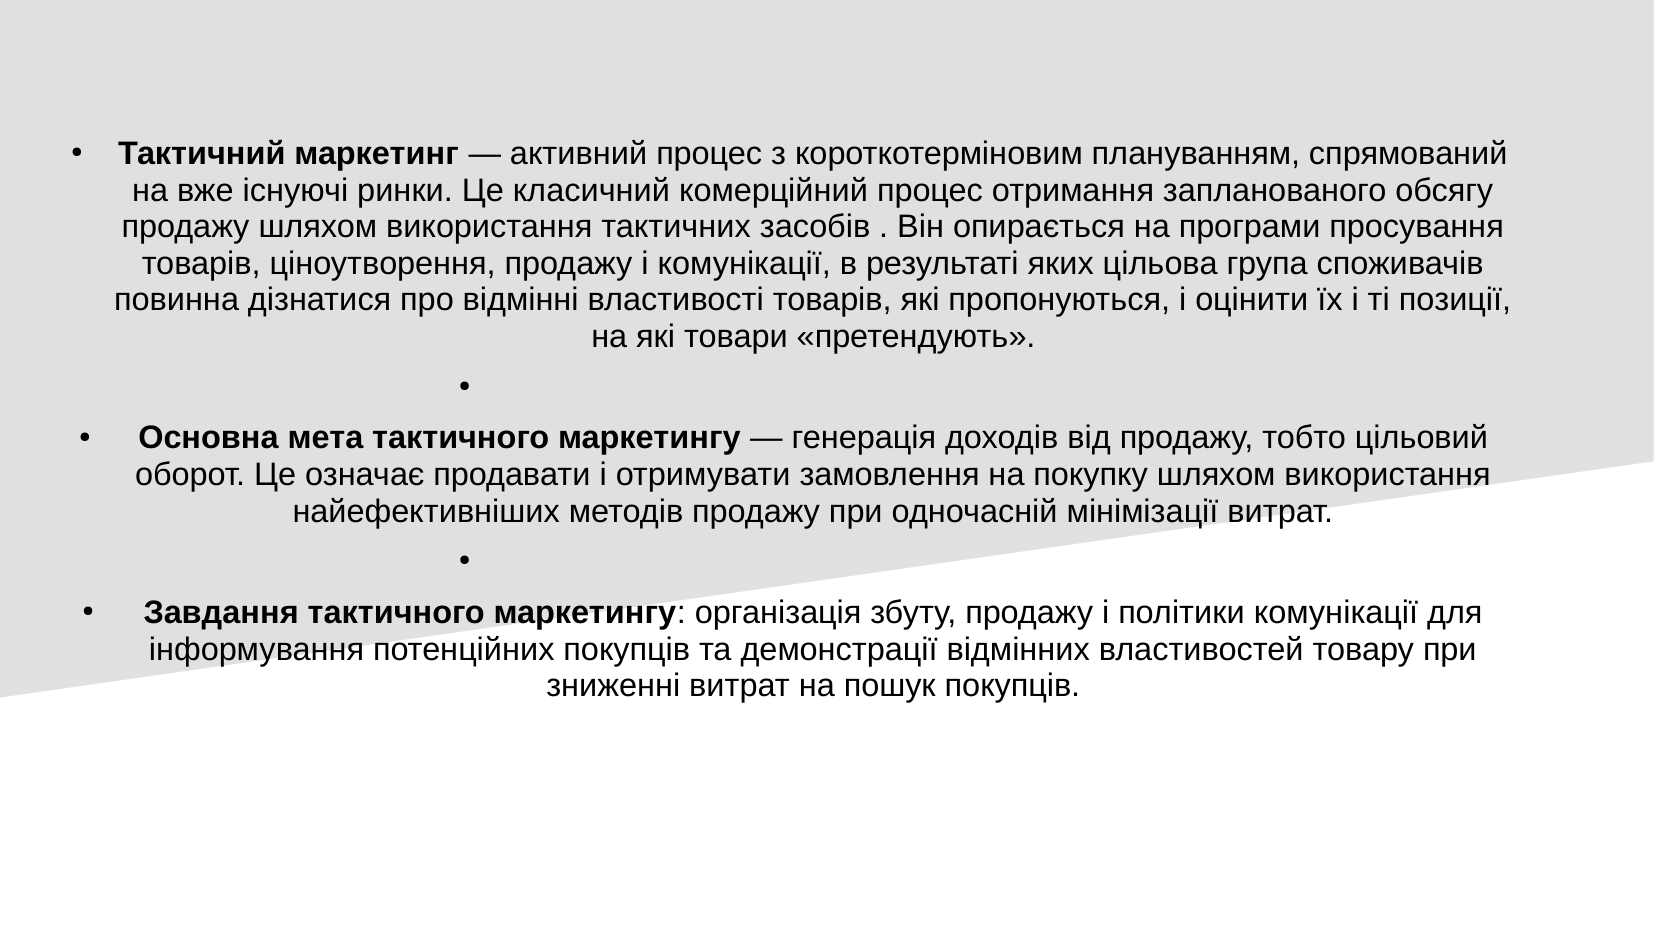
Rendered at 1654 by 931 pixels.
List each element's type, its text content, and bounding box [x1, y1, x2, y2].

list Тактичний маркетинг — активний процес з короткотерміновим плануванням, спрямований на вже існуючі ринки. Це класичний комерційний процес отримання запланованого обсягу продажу шляхом використання тактичних засобів . Він опирається на програми просування товарів, ціноутворення, продажу і комунікації, в результаті яких цільова група споживачів повинна дізнатися про відмінні властивості товарів, які пропонуються, і оцінити їх і ті позиції, на які товари «претендують». Основна мета тактичного маркетингу — генерація доходів від продажу, тобто цільовий оборот. Це означає продавати і отримувати замовлення на покупку шляхом використання найефективніших методів продажу при одночасній мінімізації витрат. Завдання тактичного маркетингу: організація збуту, продажу і політики комунікації для інформування потенційних покупців та демонстрації відмінних властивостей товару при зниженні витрат на пошук покупців. [71, 135, 1516, 708]
